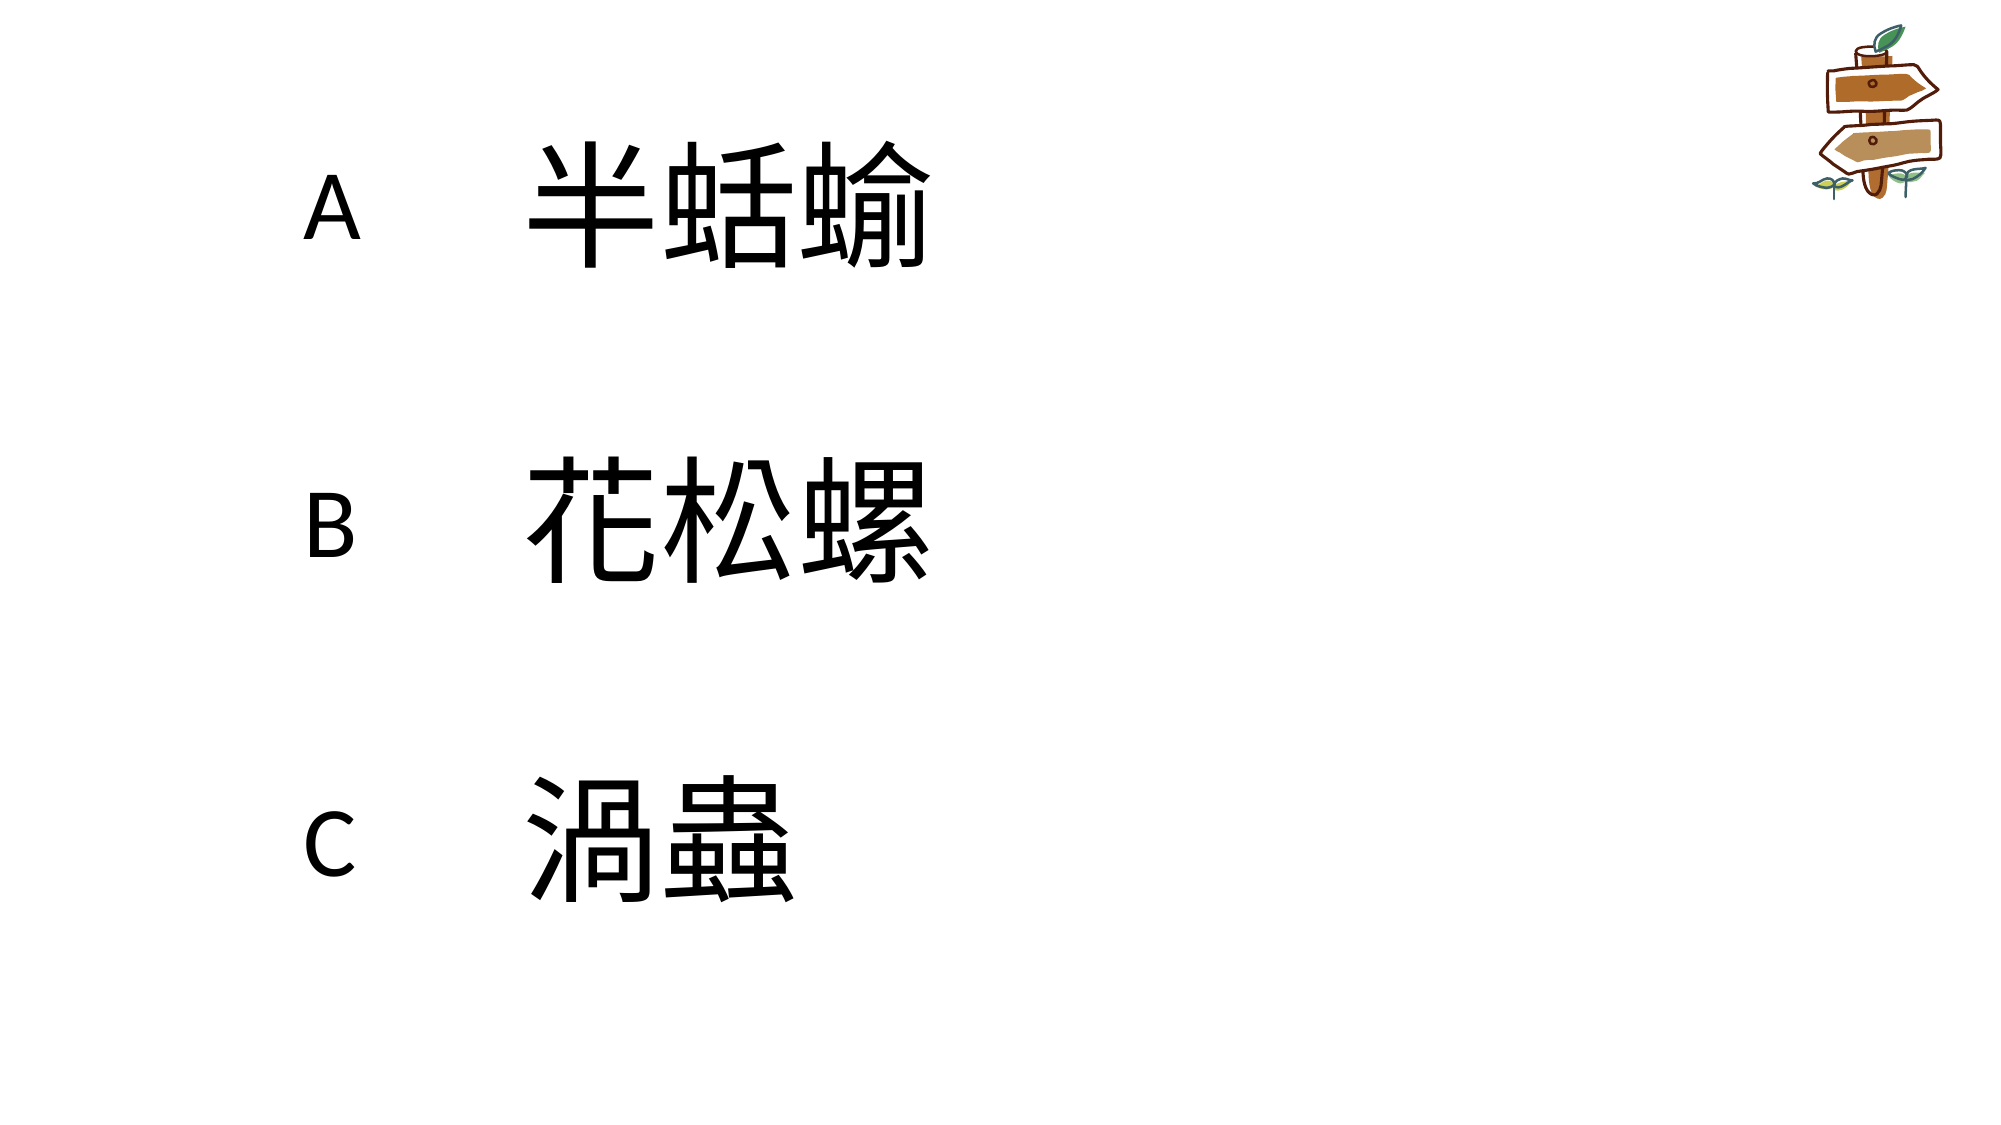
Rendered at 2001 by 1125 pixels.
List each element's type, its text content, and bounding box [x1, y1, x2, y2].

text_box 花松螺 [507, 427, 1123, 745]
text_box 半蛞蝓 [507, 112, 1123, 295]
text_box C [289, 768, 370, 905]
text_box A [289, 131, 368, 269]
text_box 渦蟲 [507, 745, 1123, 928]
picture [1811, 24, 1944, 201]
text_box B [289, 450, 368, 587]
